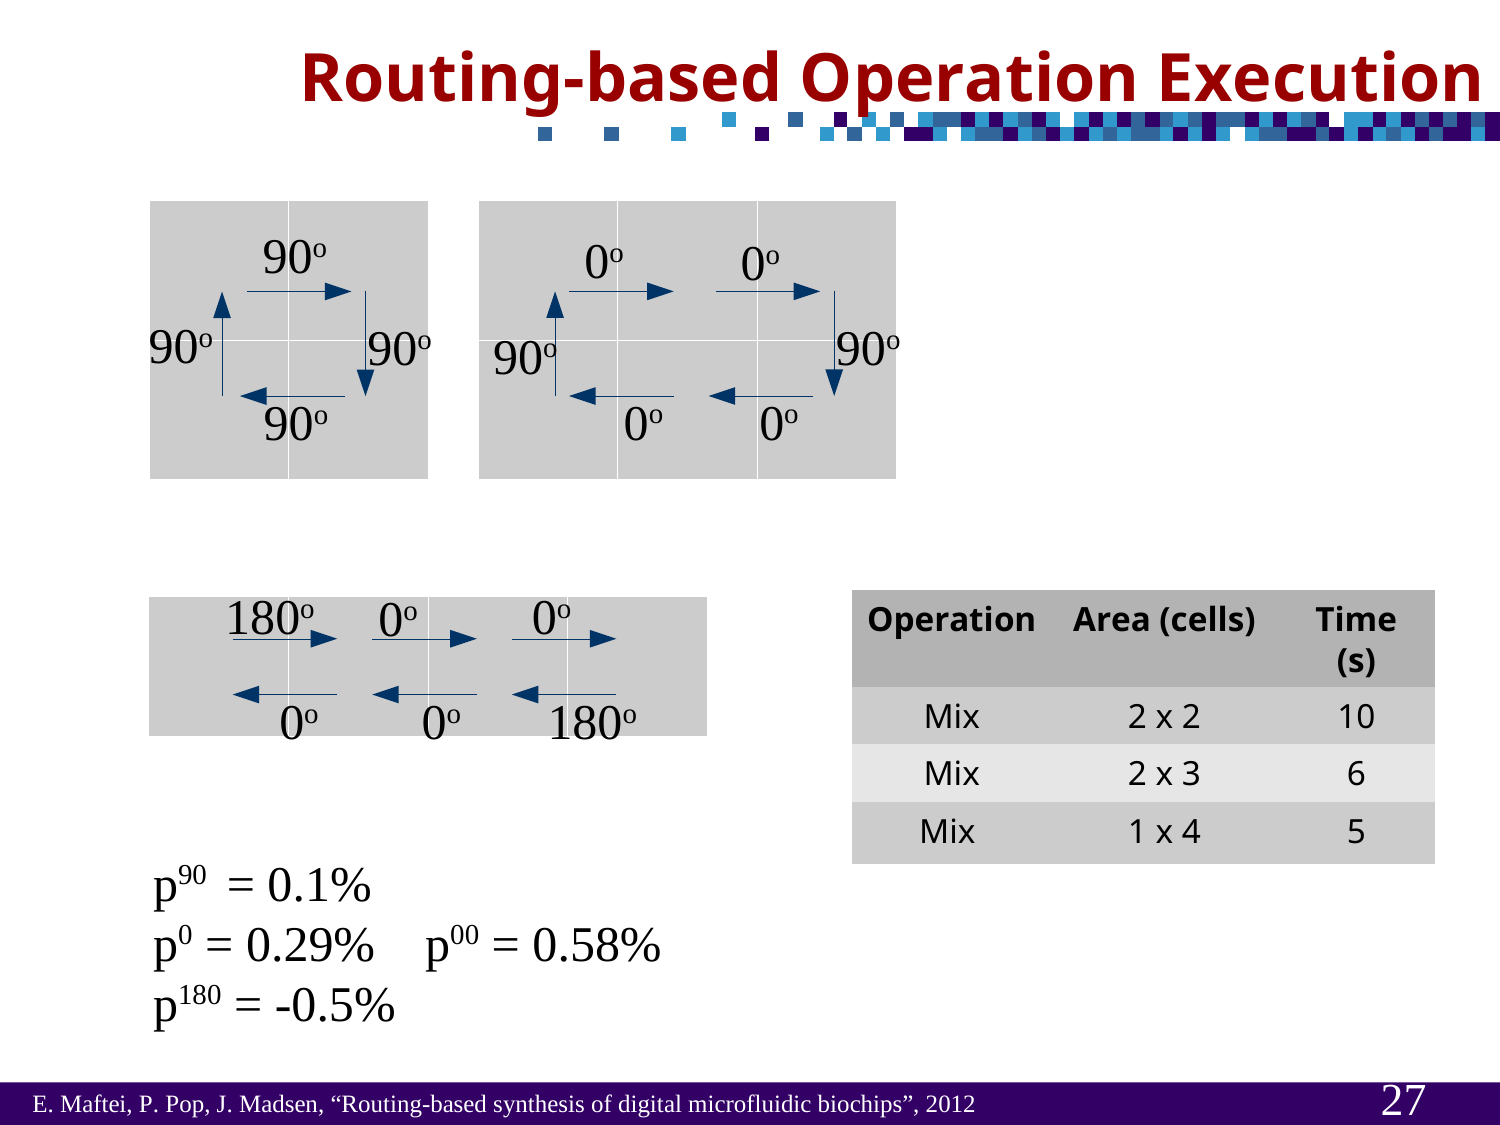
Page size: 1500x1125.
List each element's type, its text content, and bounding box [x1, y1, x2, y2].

table_cell 6 [1278, 744, 1435, 802]
text_box E. Maftei, P. Pop, J. Madsen, “Routing-based synthesis of digital microfluidic biochips”, 2012 [17, 1080, 1173, 1125]
table_header Operation [852, 590, 1051, 687]
text_box 0o [609, 383, 679, 532]
text_box 90o [248, 383, 353, 459]
text_box 0o [744, 383, 822, 532]
text_box p90 = 0.1% p0 = 0.29% p00 = 0.58% p180 = -0.5% [138, 843, 786, 1039]
text_box 180o [210, 577, 350, 661]
table_cell Mix [852, 744, 1051, 802]
text_box 90o [133, 306, 238, 382]
text_box 90o [478, 316, 581, 392]
table_cell 1 x 4 [1051, 802, 1278, 864]
text_box [148, 596, 708, 737]
text_box 0o [264, 682, 343, 765]
text_box 90o [352, 308, 456, 384]
table_cell 10 [1278, 687, 1435, 744]
text_box [478, 392, 609, 480]
text_box 0o [406, 682, 498, 758]
text_box 0o [725, 223, 822, 306]
table_header Area (cells) [1051, 590, 1278, 687]
table_cell 2 x 3 [1051, 744, 1278, 802]
text_box 0o [363, 579, 449, 655]
text_box 180o [532, 682, 661, 758]
table_header Time (s) [1278, 590, 1435, 687]
table_cell 2 x 2 [1051, 687, 1278, 744]
text_box [822, 384, 897, 480]
text_box 0o [517, 577, 592, 653]
table_cell Mix [852, 687, 1051, 744]
text_box [478, 200, 897, 480]
text_box [149, 200, 429, 480]
title Routing-based Operation Execution [0, 24, 1500, 125]
text_box 90o [247, 216, 352, 292]
text_box 0o [569, 221, 665, 304]
table_cell Mix [852, 802, 1051, 864]
table_cell 5 [1278, 802, 1435, 864]
text_box 90o [821, 308, 925, 384]
